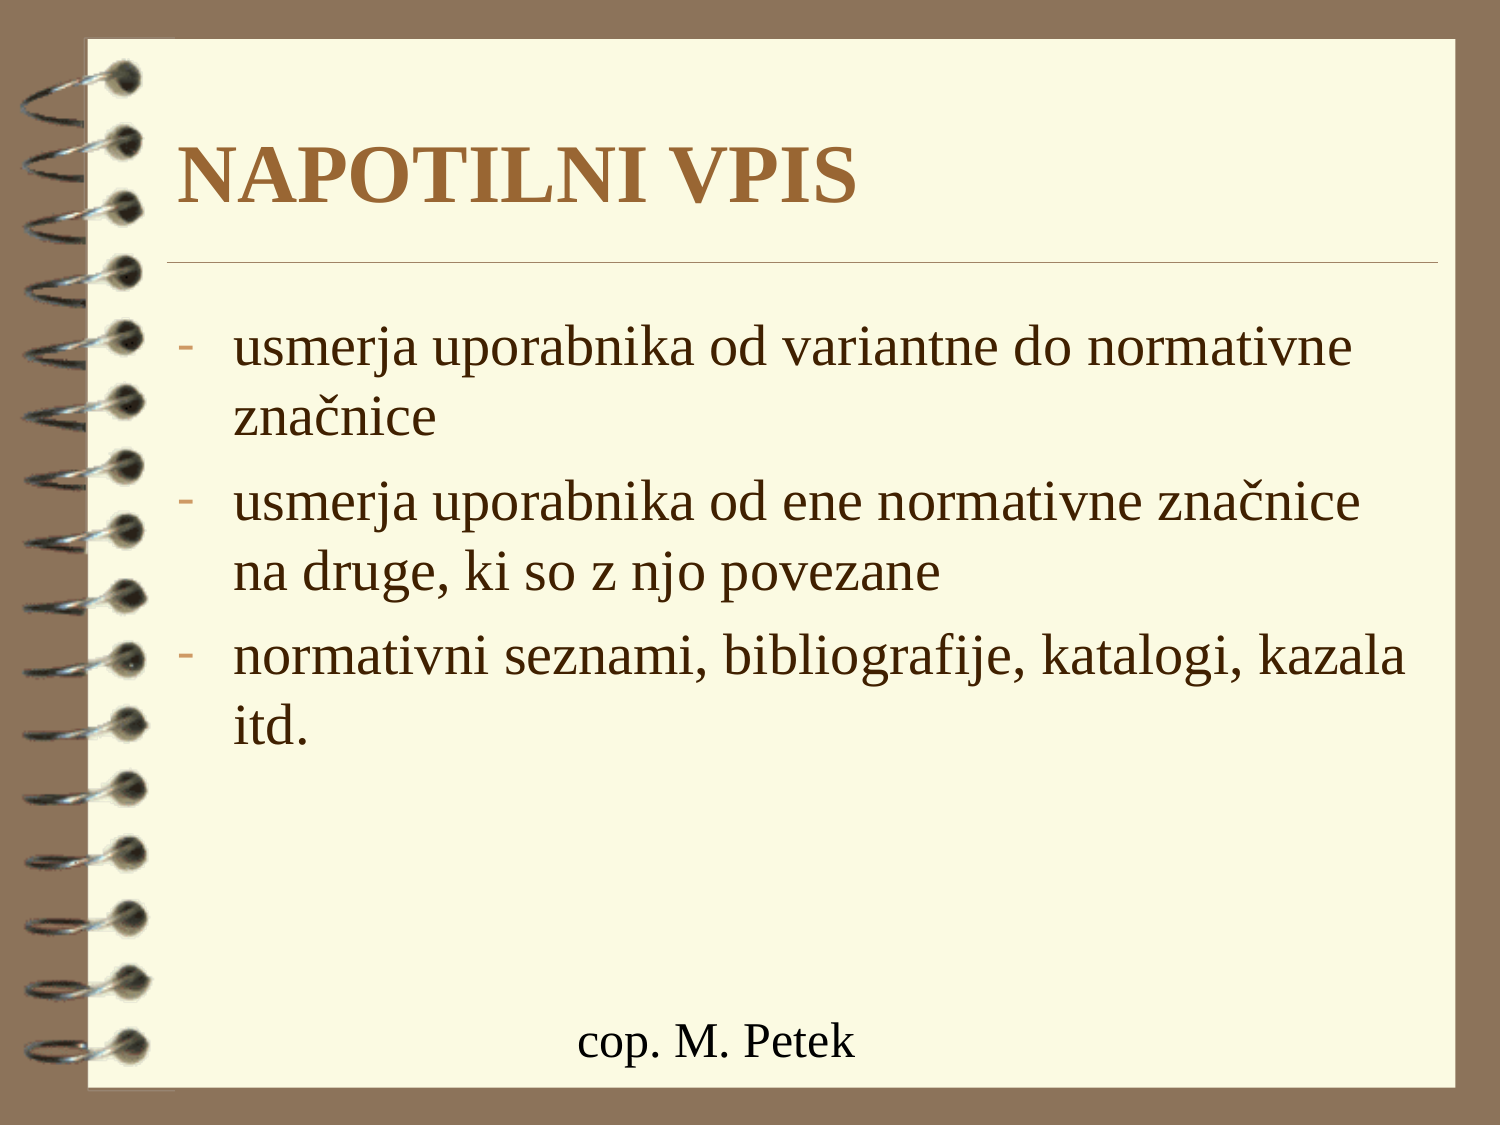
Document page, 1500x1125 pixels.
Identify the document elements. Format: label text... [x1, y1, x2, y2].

list usmerja uporabnika od variantne do normativne značnice usmerja uporabnika od ene normativne značnice na druge, ki so z njo povezane normativni seznami, bibliografije, katalogi, kazala itd. [162, 299, 1438, 976]
title NAPOTILNI VPIS [162, 74, 1438, 263]
picture [0, 0, 175, 1125]
